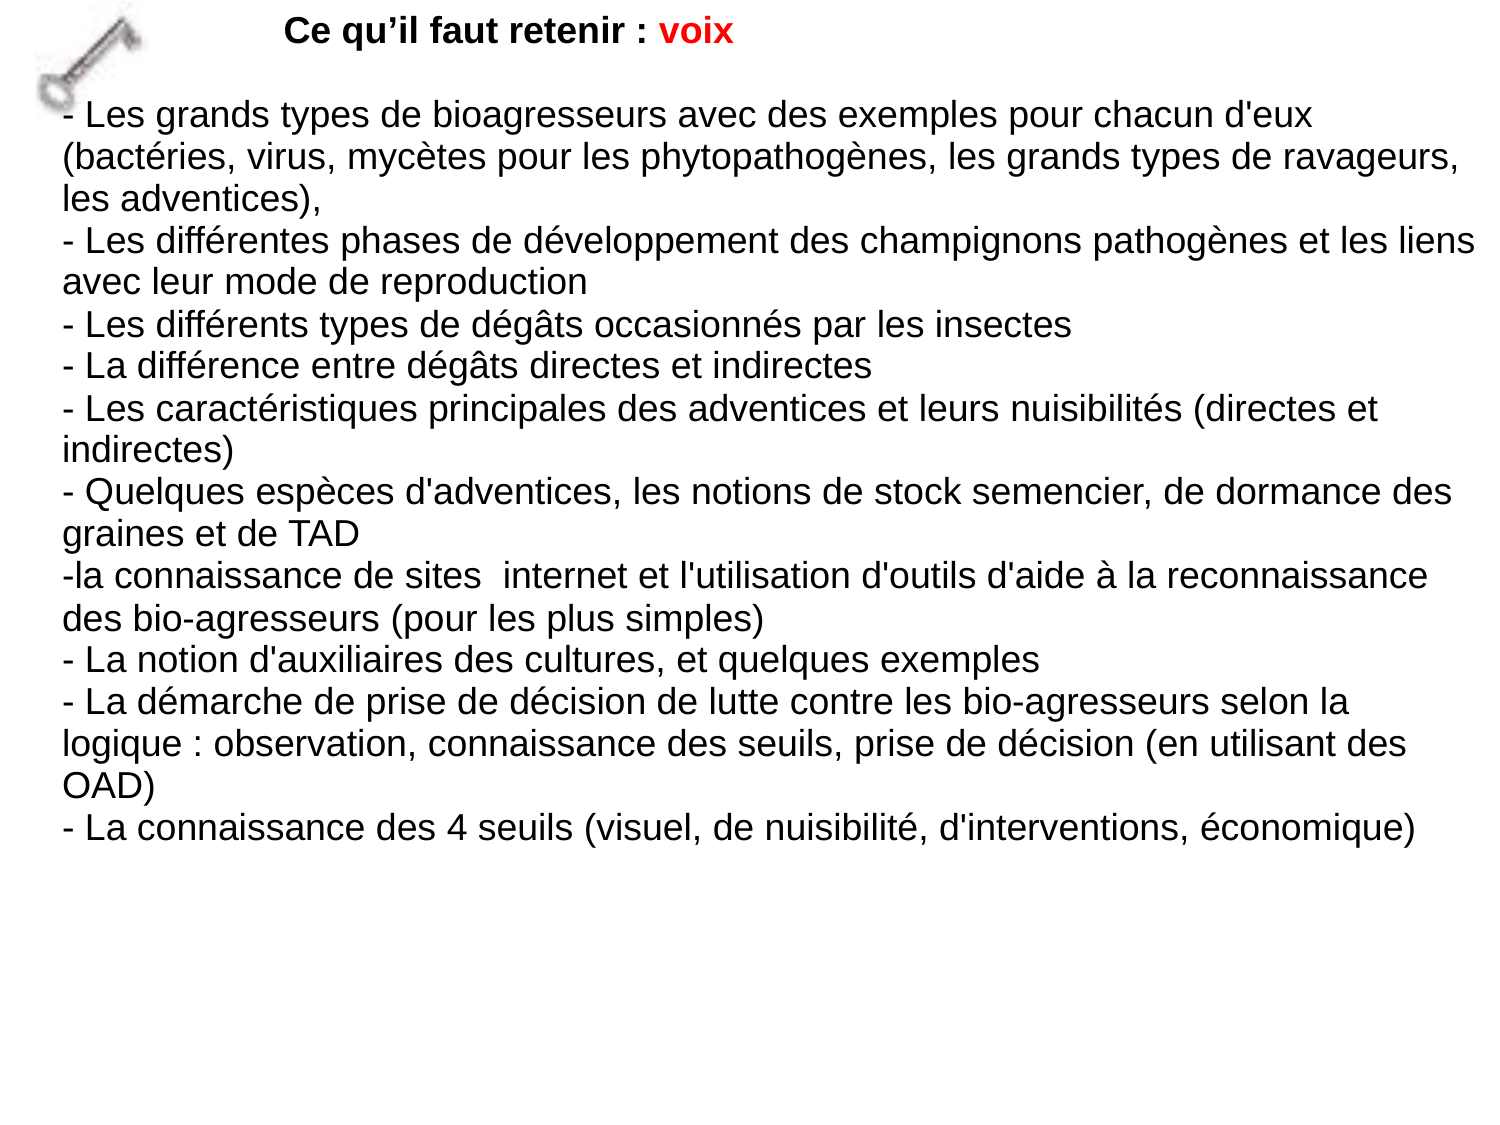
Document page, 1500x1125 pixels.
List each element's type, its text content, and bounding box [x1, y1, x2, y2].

picture [35, 1, 47, 119]
text_box Ce qu’il faut retenir : voix - Les grands types de bioagresseurs avec des exemples pour chacun d'eux (bactéries, virus, mycètes pour les phytopathogènes, les grands types de ravageurs, les adventices), - Les différentes phases de développement des champignons pathogènes et les liens avec leur mode de reproduction - Les différents types de dégâts occasionnés par les insectes - La différence entre dégâts directes et indirectes - Les caractéristiques principales des adventices et leurs nuisibilités (directes et indirectes) - Quelques espèces d'adventices, les notions de stock semencier, de dormance des graines et de TAD -la connaissance de sites internet et l'utilisation d'outils d'aide à la reconnaissance des bio-agresseurs (pour les plus simples) - La notion d'auxiliaires des cultures, et quelques exemples - La démarche de prise de décision de lutte contre les bio-agresseurs selon la logique : observation, connaissance des seuils, prise de décision (en utilisant des OAD) - La connaissance des 4 seuils (visuel, de nuisibilité, d'interventions, économique) [47, 1, 1500, 1066]
